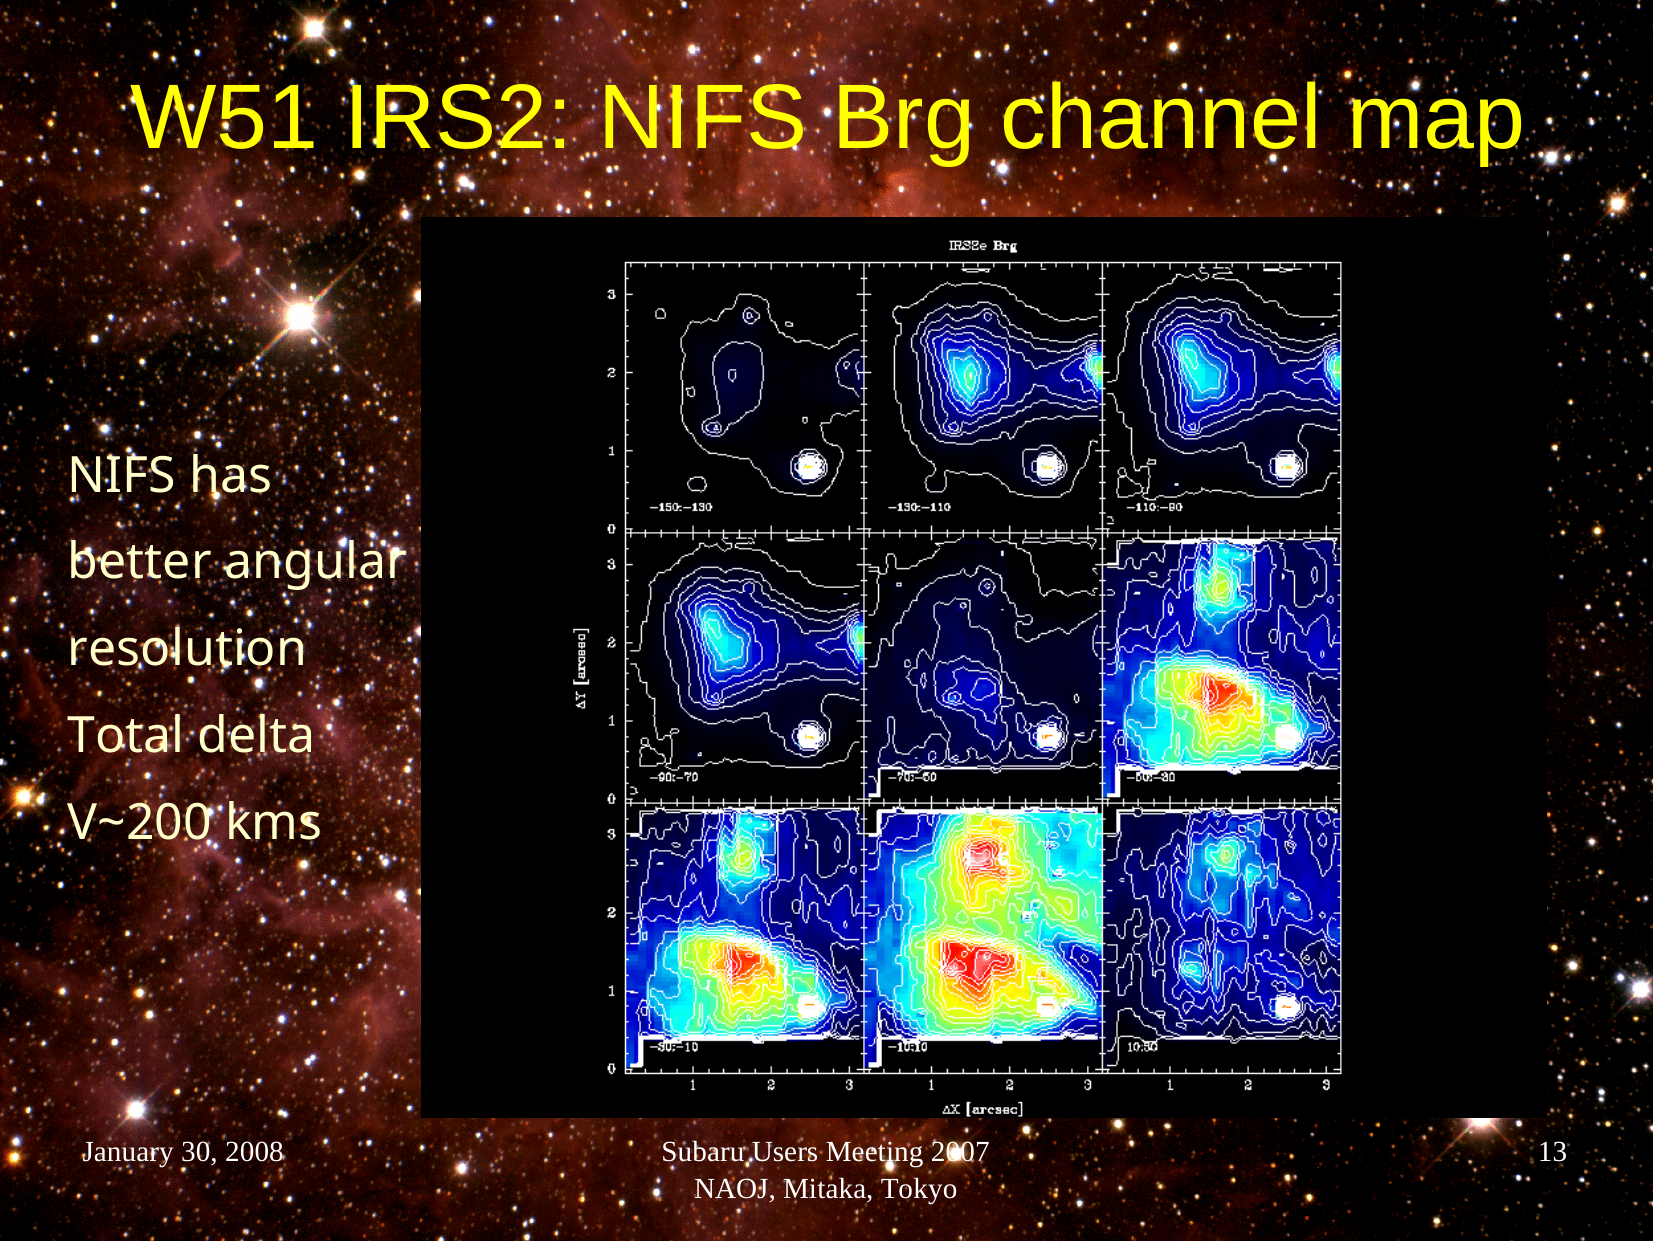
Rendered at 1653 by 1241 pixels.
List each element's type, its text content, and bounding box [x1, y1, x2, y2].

picture [0, 0, 1653, 1241]
title W51 IRS2: NIFS Brg channel map [82, 41, 1576, 192]
text_box NIFS has better angular resolution Total delta V~200 kms [53, 412, 488, 938]
